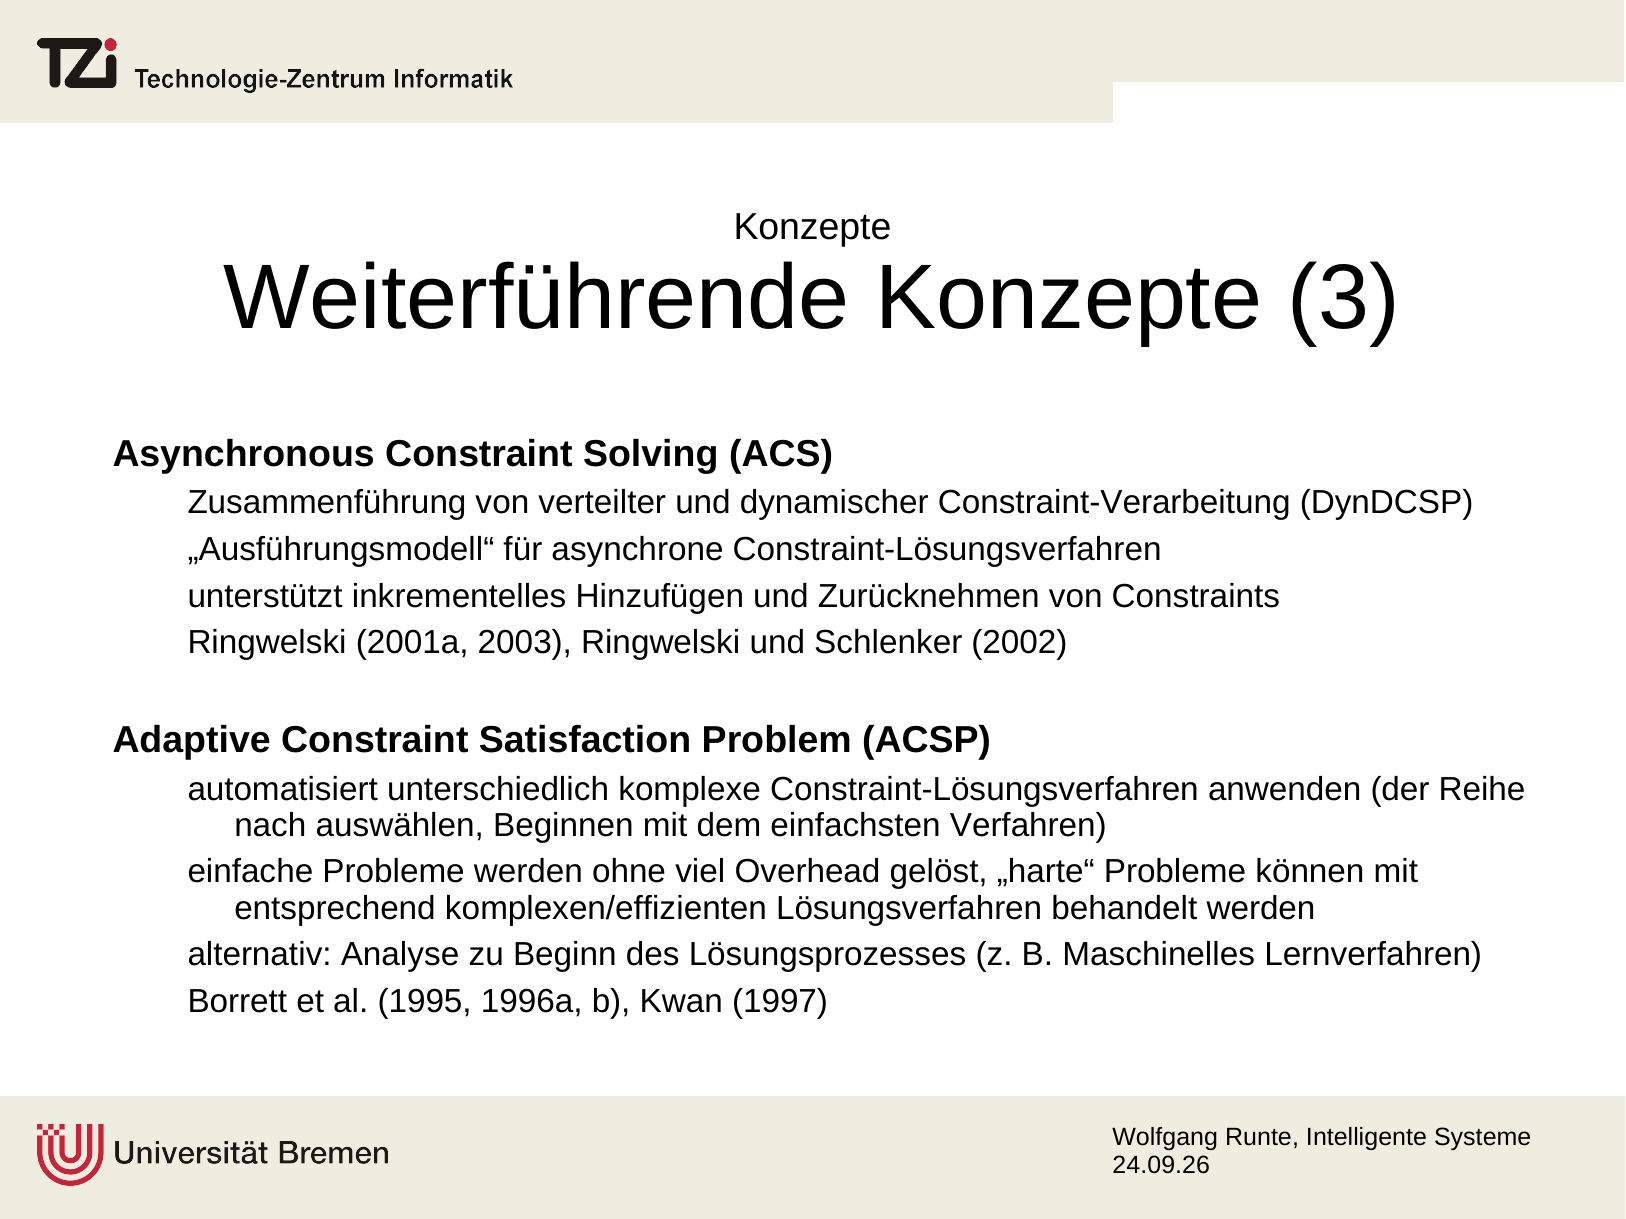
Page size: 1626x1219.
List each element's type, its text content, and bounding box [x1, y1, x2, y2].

title Konzepte Weiterführende Konzepte (3) [112, 162, 1513, 393]
list Asynchronous Constraint Solving (ACS) Zusammenführung von verteilter und dynamischer Constraint-Verarbeitung (DynDCSP) „Ausführungsmodell“ für asynchrone Constraint-Lösungsverfahren unterstützt inkrementelles Hinzufügen und Zurücknehmen von Constraints Ringwelski (2001a, 2003), Ringwelski und Schlenker (2002) Adaptive Constraint Satisfaction Problem (ACSP) automatisiert unterschiedlich komplexe Constraint-Lösungsverfahren anwenden (der Reihe nach auswählen, Beginnen mit dem einfachsten Verfahren) einfache Probleme werden ohne viel Overhead gelöst, „harte“ Probleme können mit entsprechend komplexen/effizienten Lösungsverfahren behandelt werden alternativ: Analyse zu Beginn des Lösungsprozesses (z. B. Maschinelles Lernverfahren) Borrett et al. (1995, 1996a, b), Kwan (1997) [112, 433, 1545, 1070]
picture [37, 38, 513, 93]
picture [37, 1124, 388, 1186]
